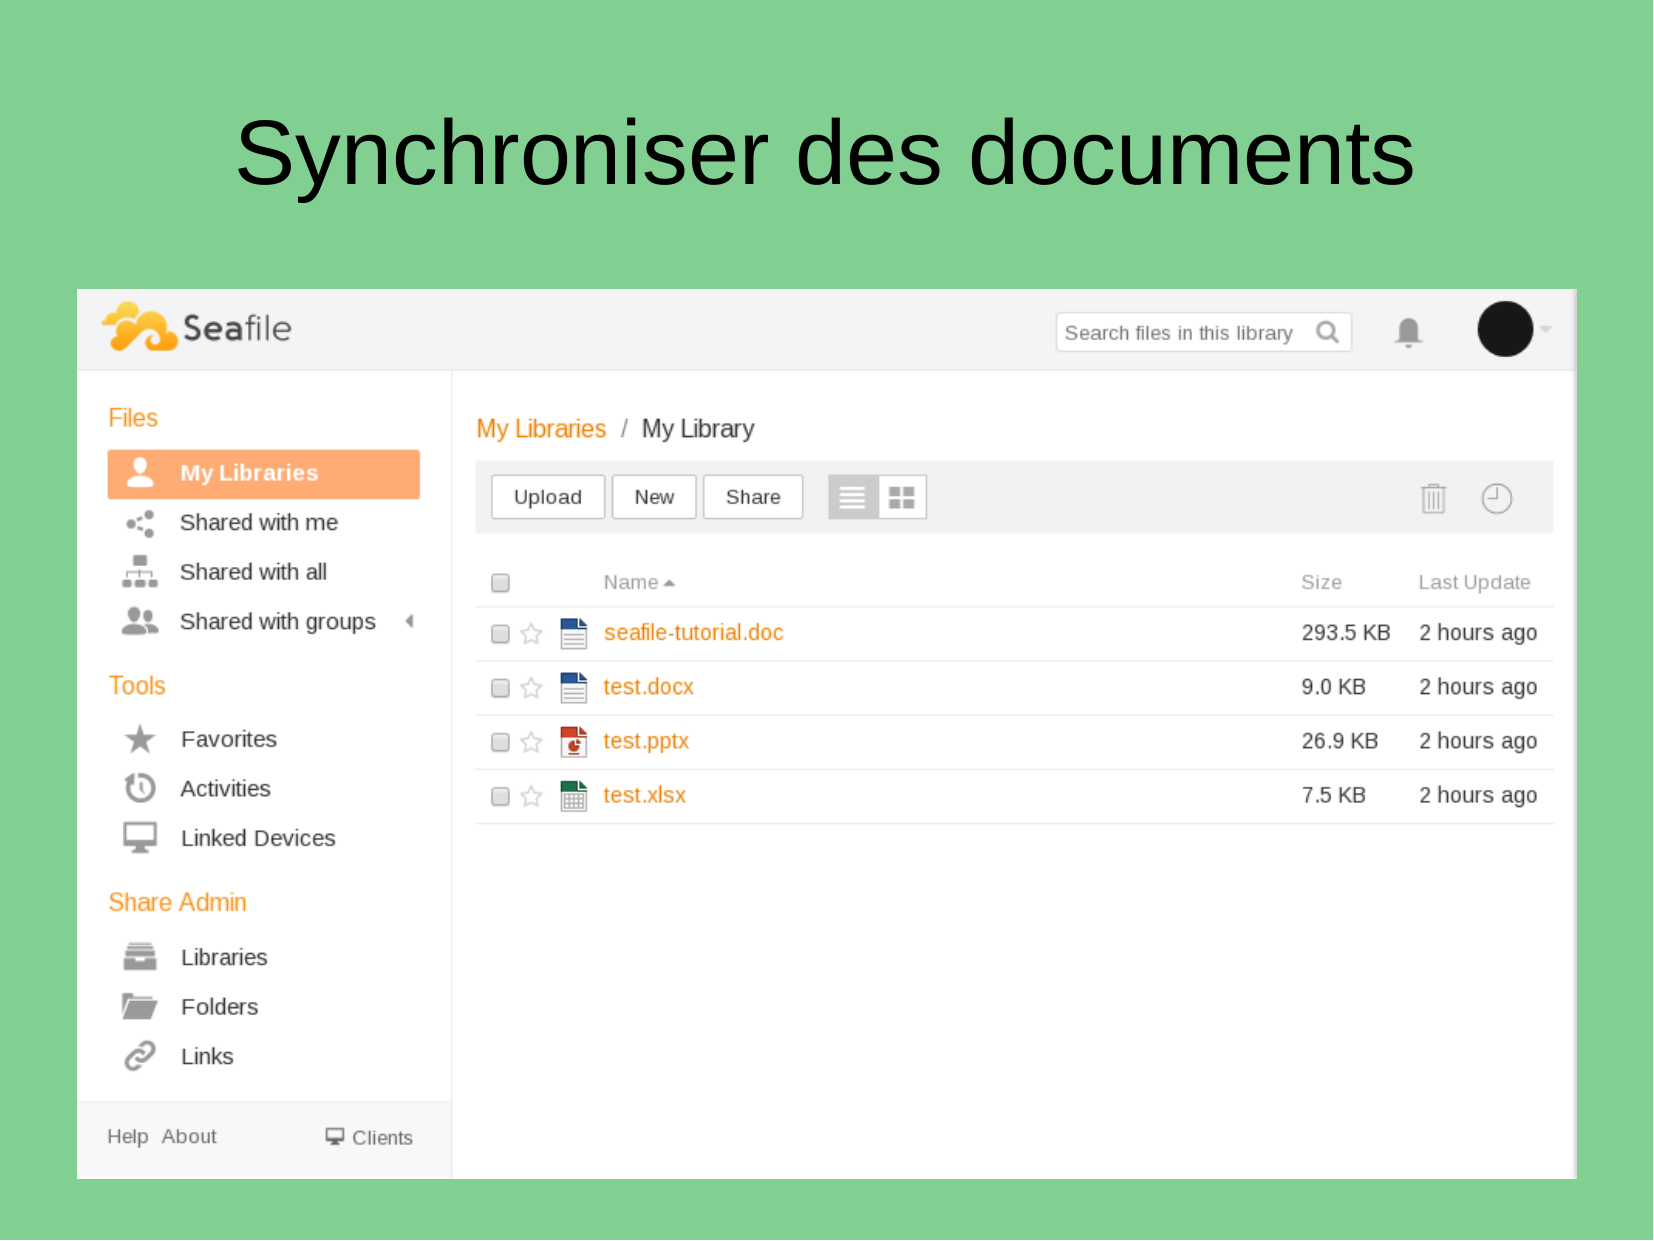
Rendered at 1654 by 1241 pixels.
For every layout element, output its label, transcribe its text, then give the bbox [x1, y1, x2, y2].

picture [77, 289, 1577, 1179]
title Synchroniser des documents [82, 49, 1571, 257]
